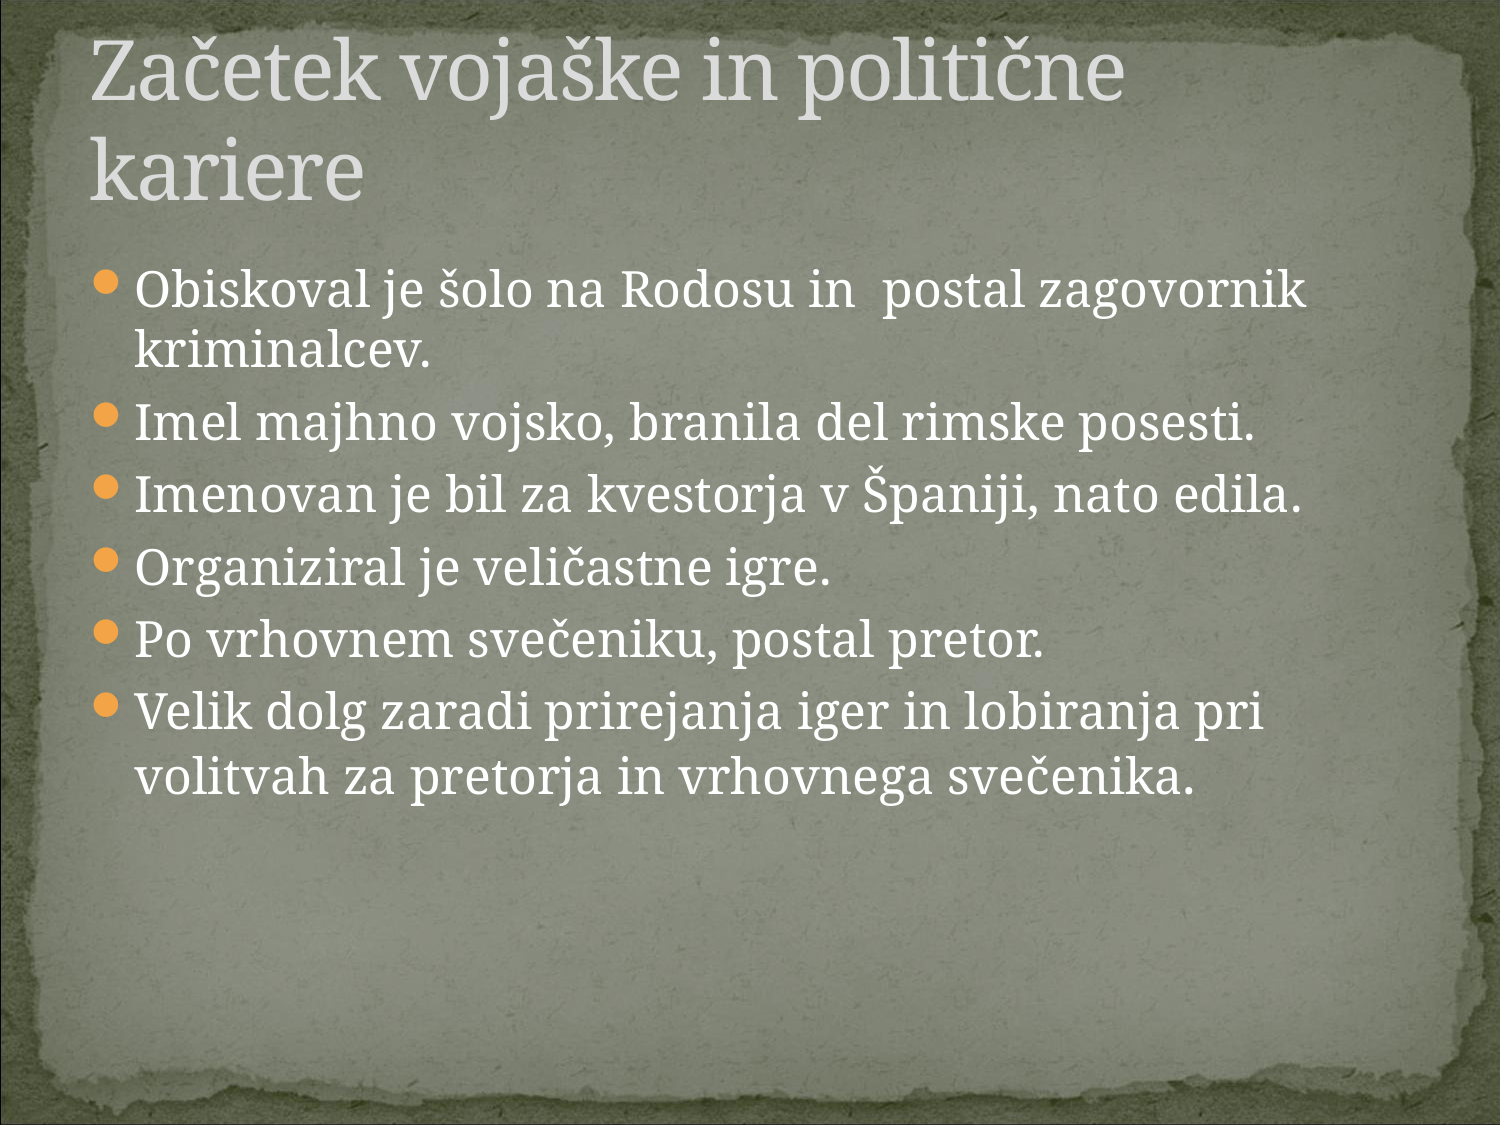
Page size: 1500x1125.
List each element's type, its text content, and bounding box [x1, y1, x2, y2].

picture [0, 0, 1500, 1125]
list Obiskoval je šolo na Rodosu in postal zagovornik kriminalcev. Imel majhno vojsko, branila del rimske posesti. Imenovan je bil za kvestorja v Španiji, nato edila. Organiziral je veličastne igre. Po vrhovnem svečeniku, postal pretor. Velik dolg zaradi prirejanja iger in lobiranja pri volitvah za pretorja in vrhovnega svečenika. [75, 249, 1425, 1000]
title Začetek vojaške in politične kariere [75, 24, 1425, 225]
